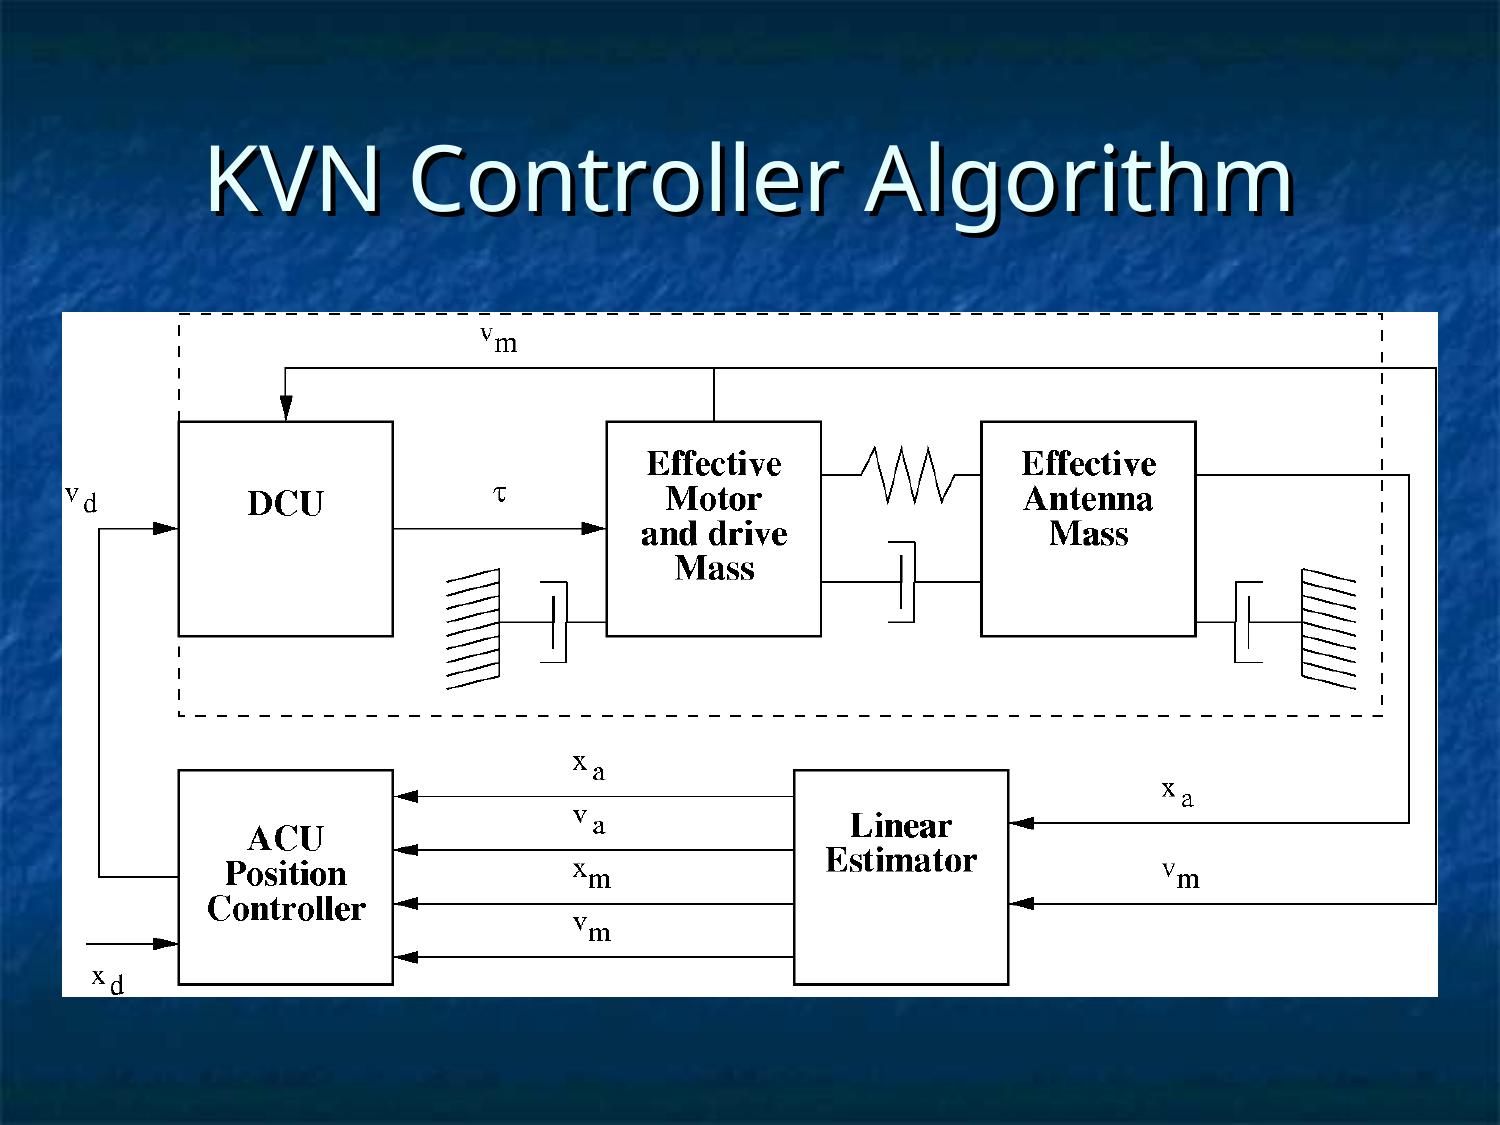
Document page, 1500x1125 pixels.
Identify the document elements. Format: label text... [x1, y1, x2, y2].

picture [0, 0, 1500, 1125]
title KVN Controller Algorithm [75, 62, 1426, 288]
